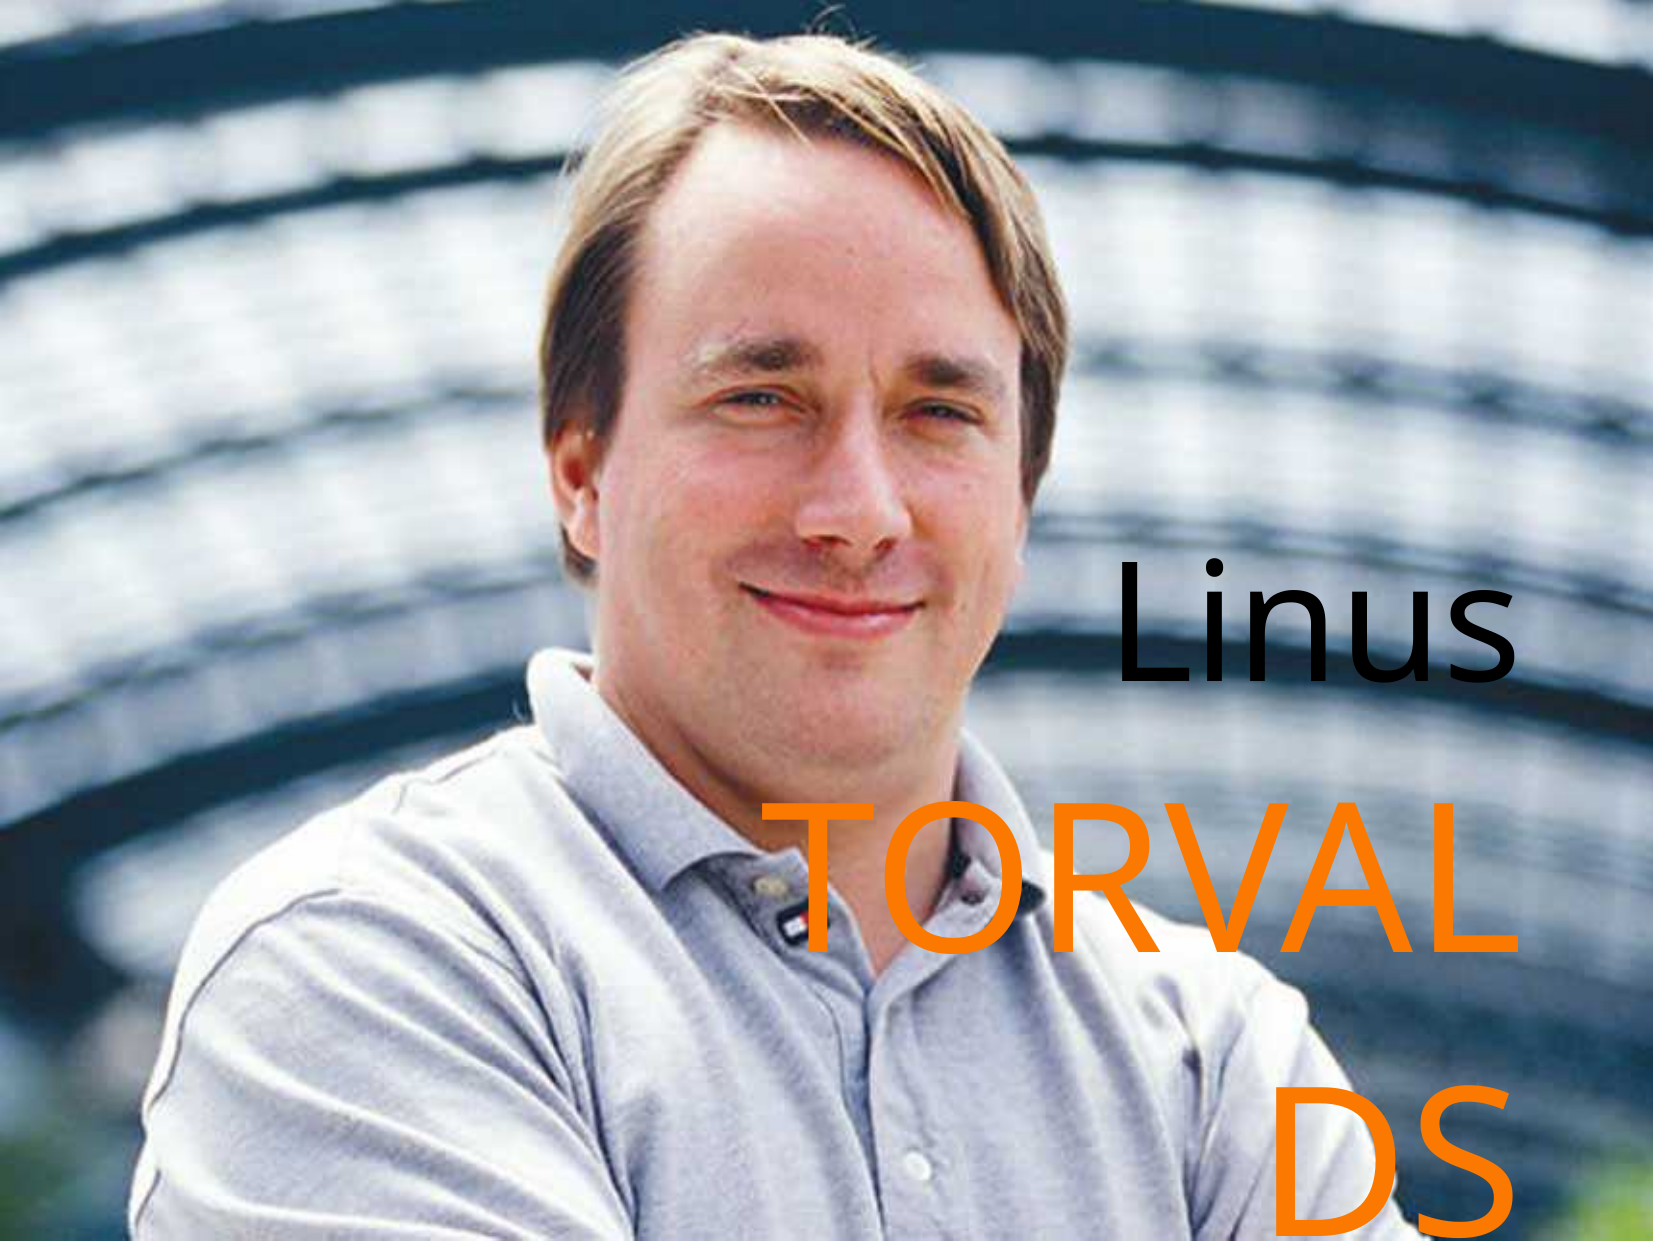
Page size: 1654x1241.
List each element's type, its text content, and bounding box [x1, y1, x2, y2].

text_box Linus TORVALDS [712, 637, 1538, 669]
picture [0, 0, 1653, 1241]
text_box 5 [712, 669, 1538, 710]
